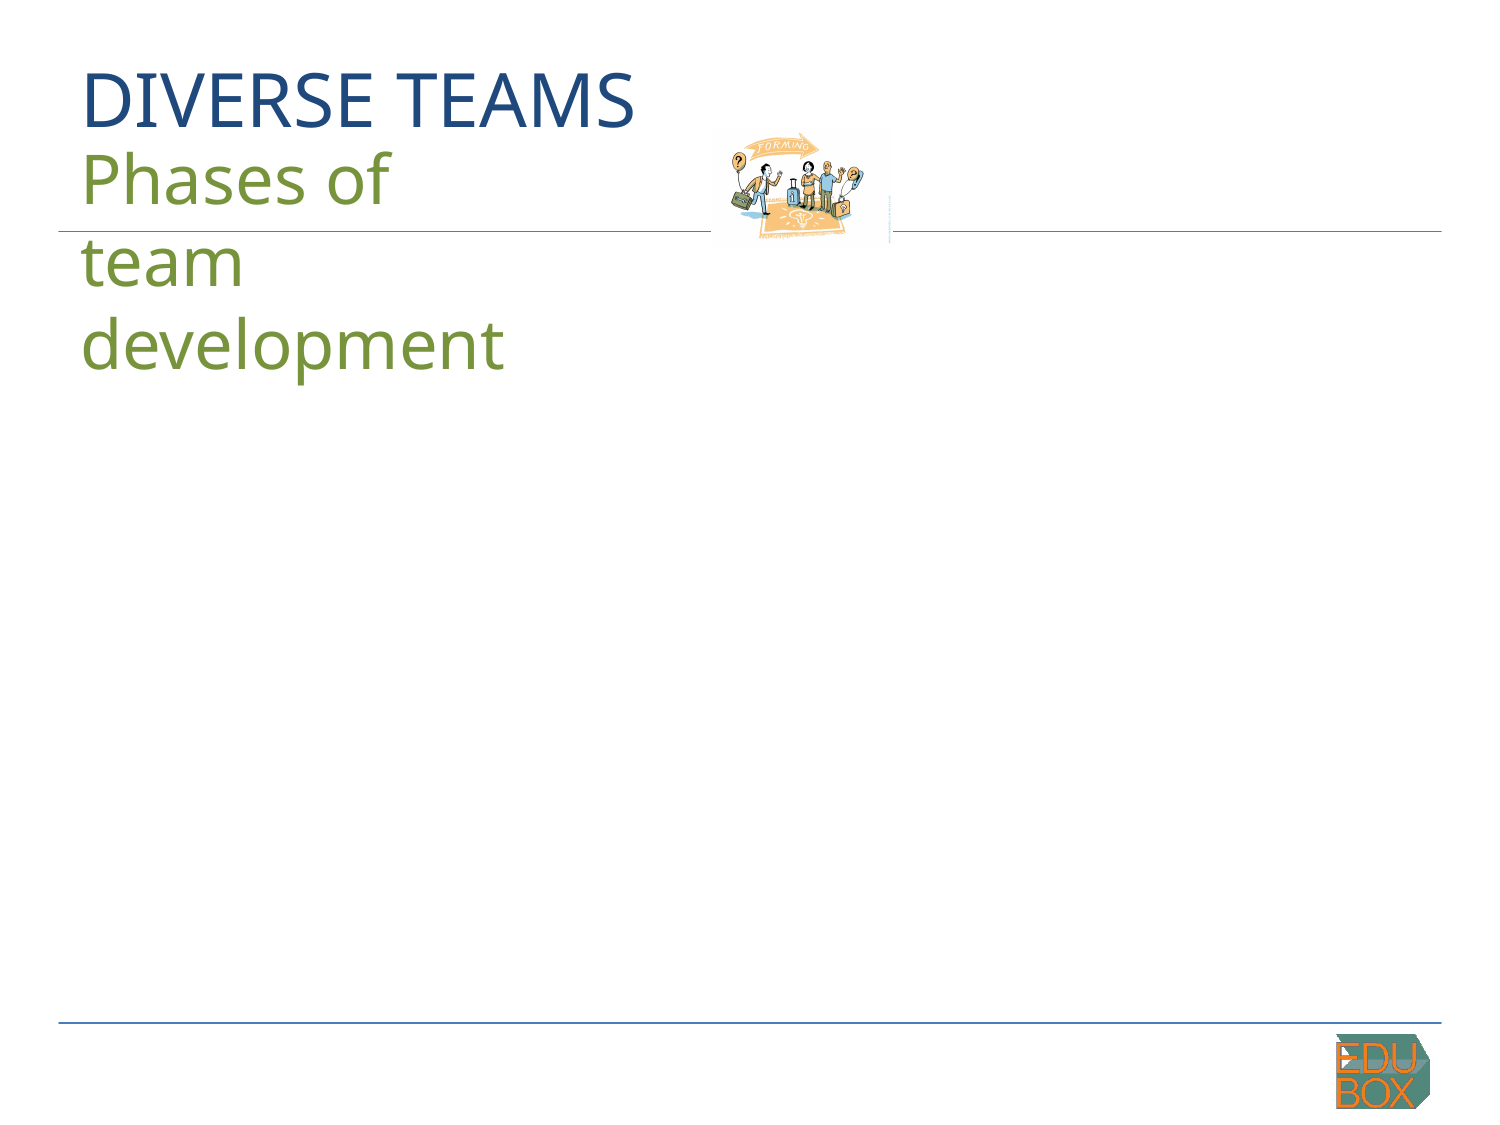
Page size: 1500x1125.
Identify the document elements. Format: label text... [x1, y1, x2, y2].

list Phases of team development [64, 127, 742, 247]
picture [742, 127, 861, 247]
picture [177, 255, 1323, 1005]
list Phases of team development [861, 127, 1040, 247]
picture [1328, 1028, 1437, 1114]
title DIVERSE TEAMS [64, 42, 1471, 153]
